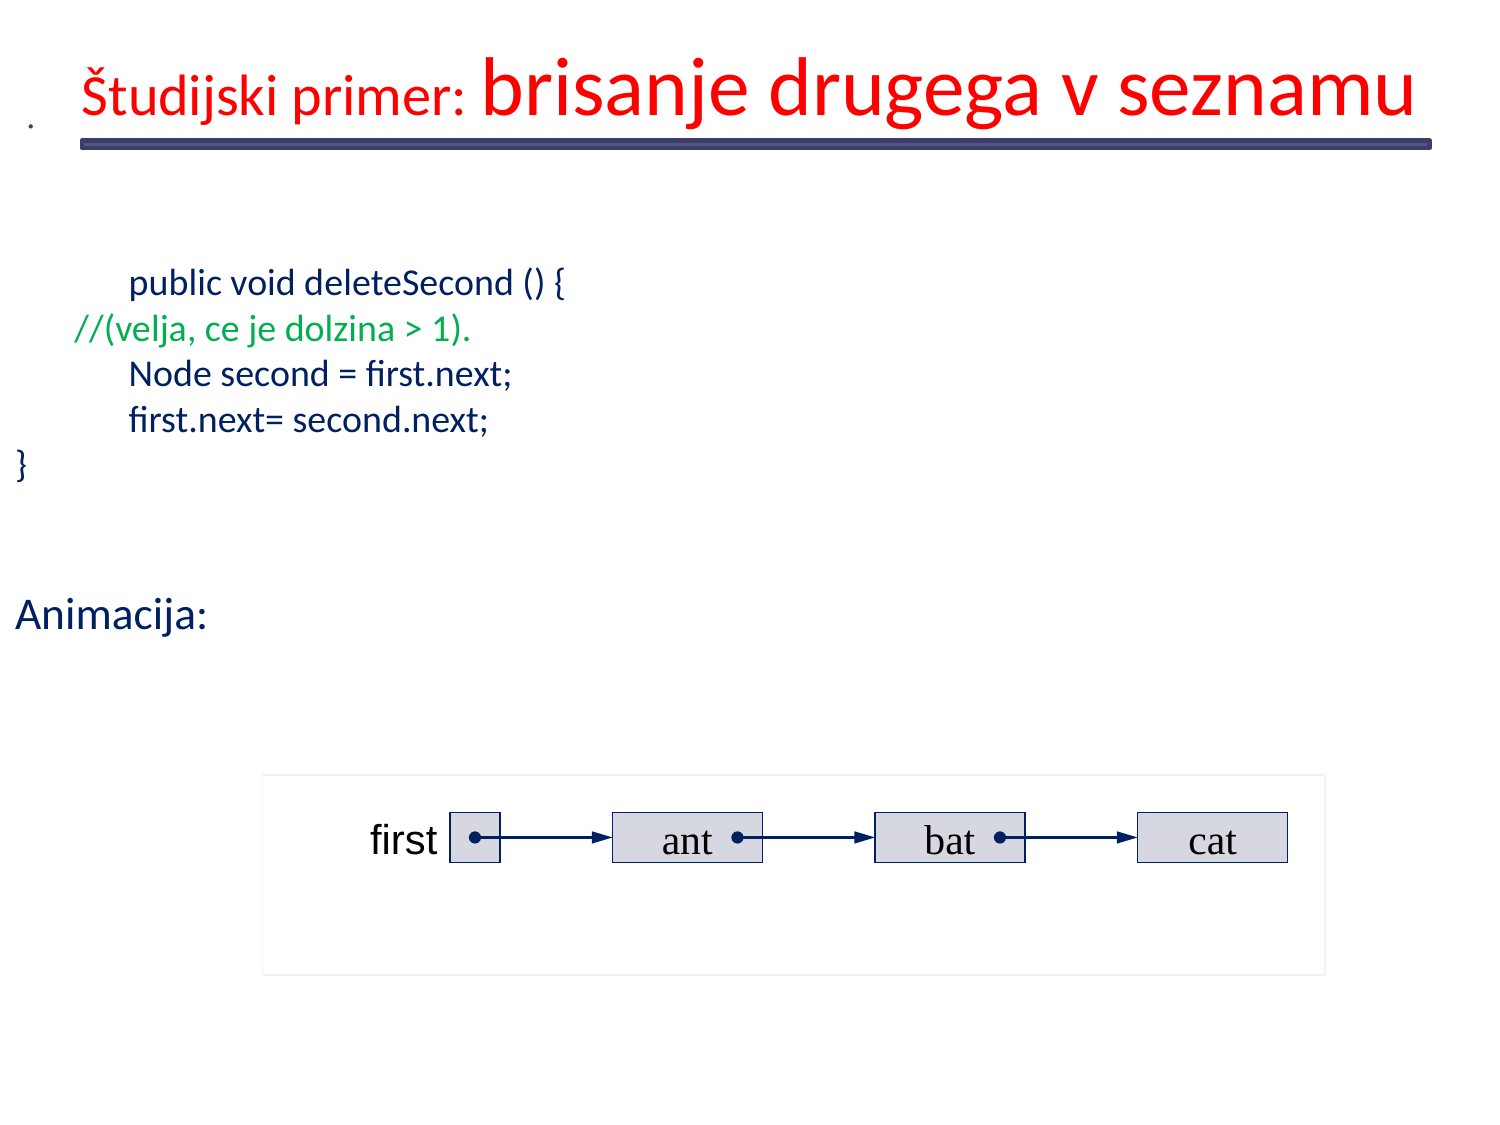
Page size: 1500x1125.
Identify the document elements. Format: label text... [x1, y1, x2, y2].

text_box ant [612, 812, 763, 863]
text_box first [299, 812, 438, 863]
text_box [249, 774, 1325, 975]
title Študijski primer: brisanje drugega v seznamu [0, 23, 1500, 141]
text_box bat [874, 812, 1025, 863]
list public void deleteSecond () { //(velja, ce je dolzina > 1). Node second = first.next; first.next= second.next; } Animacija: [0, 249, 1275, 650]
text_box cat [1137, 812, 1288, 863]
